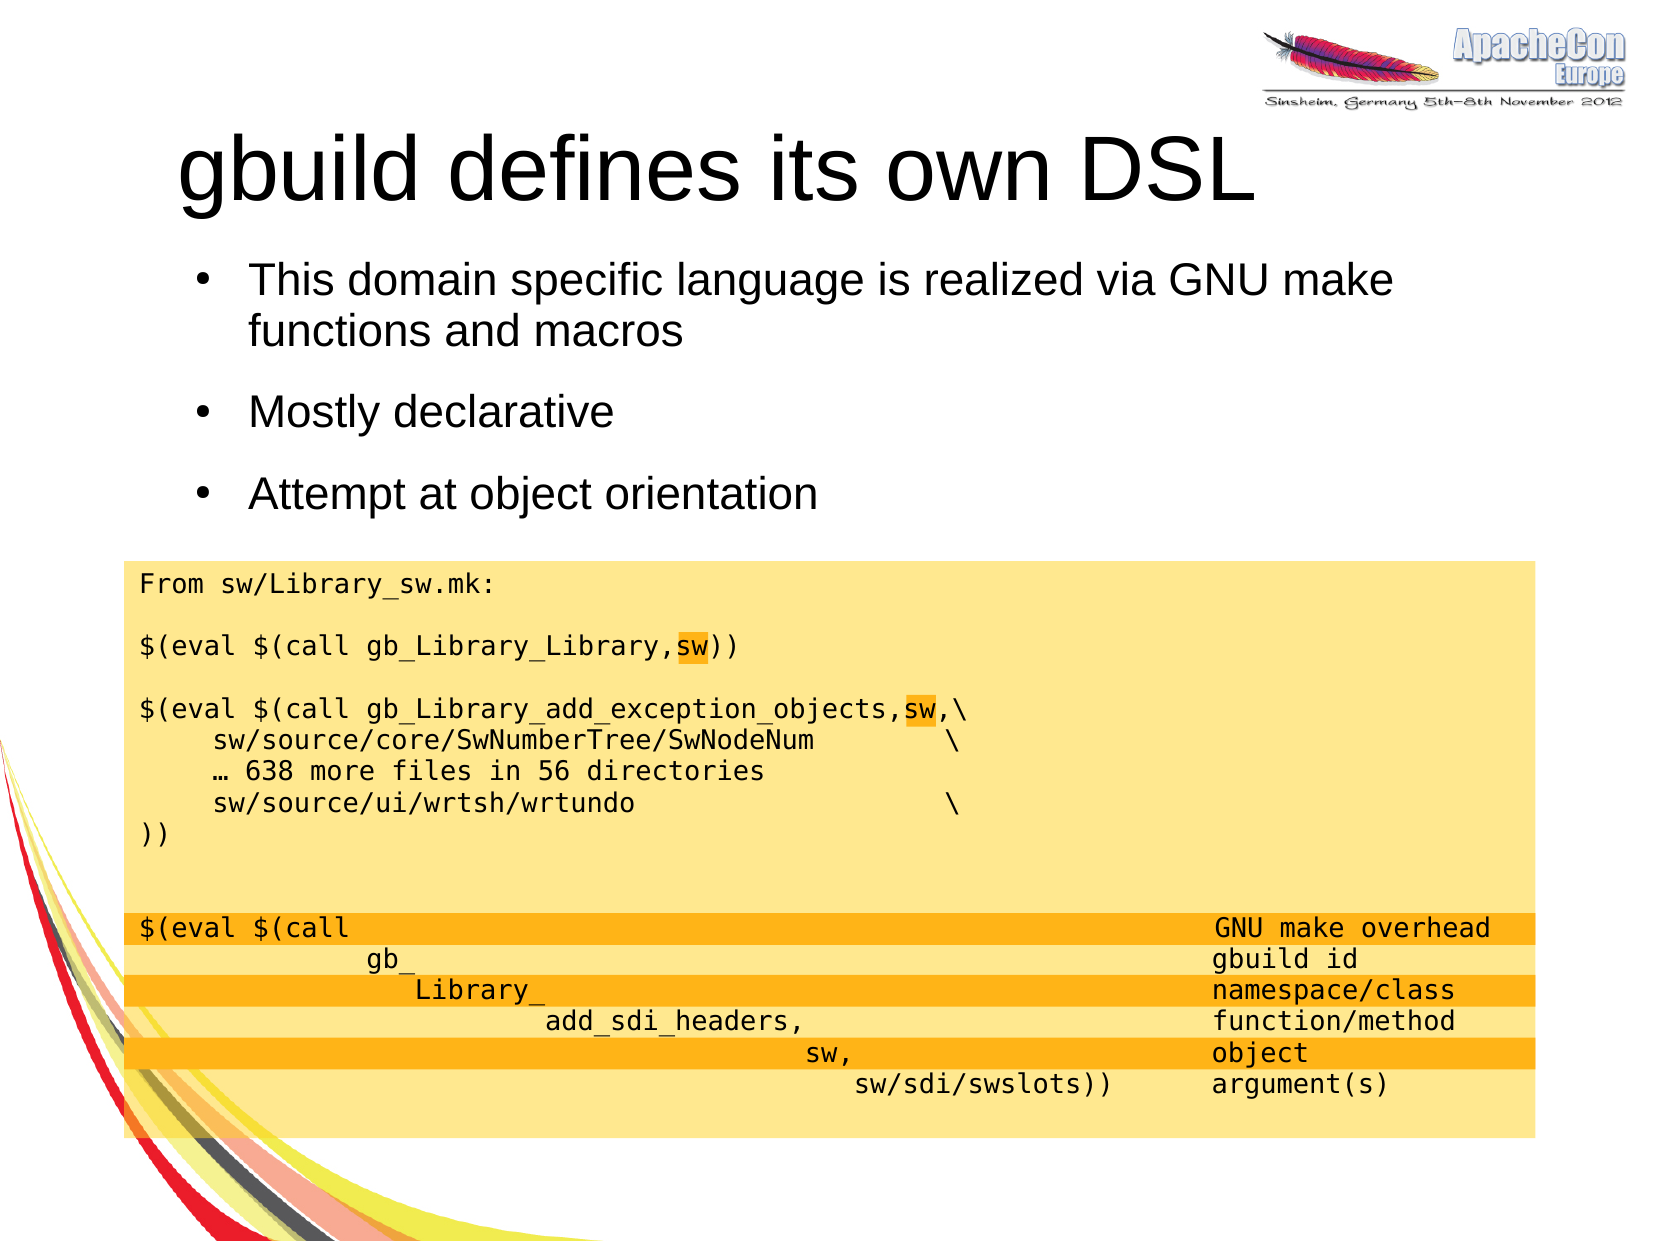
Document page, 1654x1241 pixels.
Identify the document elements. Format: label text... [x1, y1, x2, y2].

title gbuild defines its own DSL [177, 112, 1536, 225]
list This domain specific language is realized via GNU make functions and macros Mostly declarative Attempt at object orientation [177, 253, 1536, 561]
text_box From sw/Library_sw.mk: $(eval $(call gb_Library_Library,sw)) $(eval $(call gb_Library_add_exception_objects,sw,\ sw/source/core/SwNumberTree/SwNodeNum \ … 638 more files in 56 directories sw/source/ui/wrtsh/wrtundo \ )) $(eval $(call GNU make overhead gb_ gbuild id Library_ namespace/class add_sdi_headers, function/method sw, object sw/sdi/swslots)) argument(s) [124, 561, 1536, 1139]
picture [0, 0, 1654, 1241]
